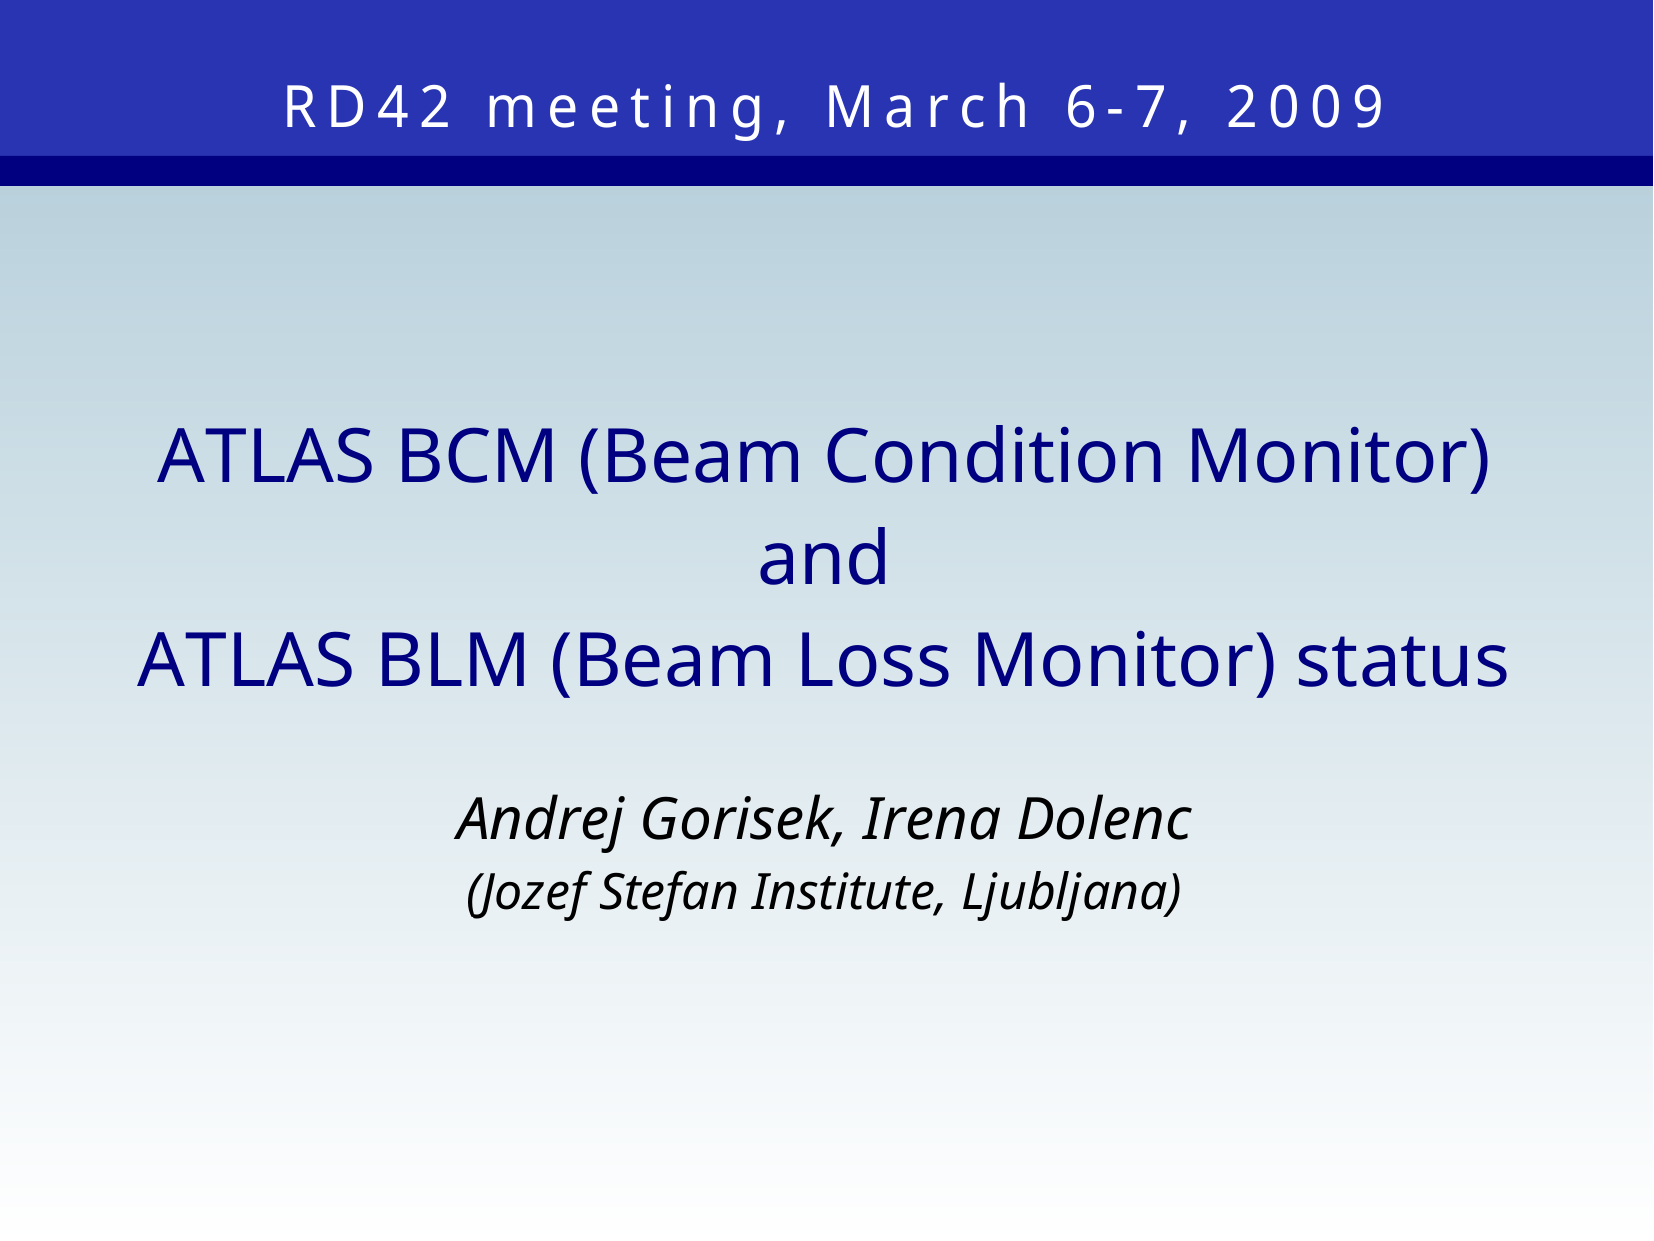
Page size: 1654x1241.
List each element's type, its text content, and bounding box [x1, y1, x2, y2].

title RD42 meeting, March 6-7, 2009 [282, 31, 1445, 180]
subtitle ATLAS BCM (Beam Condition Monitor) and ATLAS BLM (Beam Loss Monitor) status Andrej Gorisek, Irena Dolenc (Jozef Stefan Institute, Ljubljana) [80, 497, 1569, 1215]
